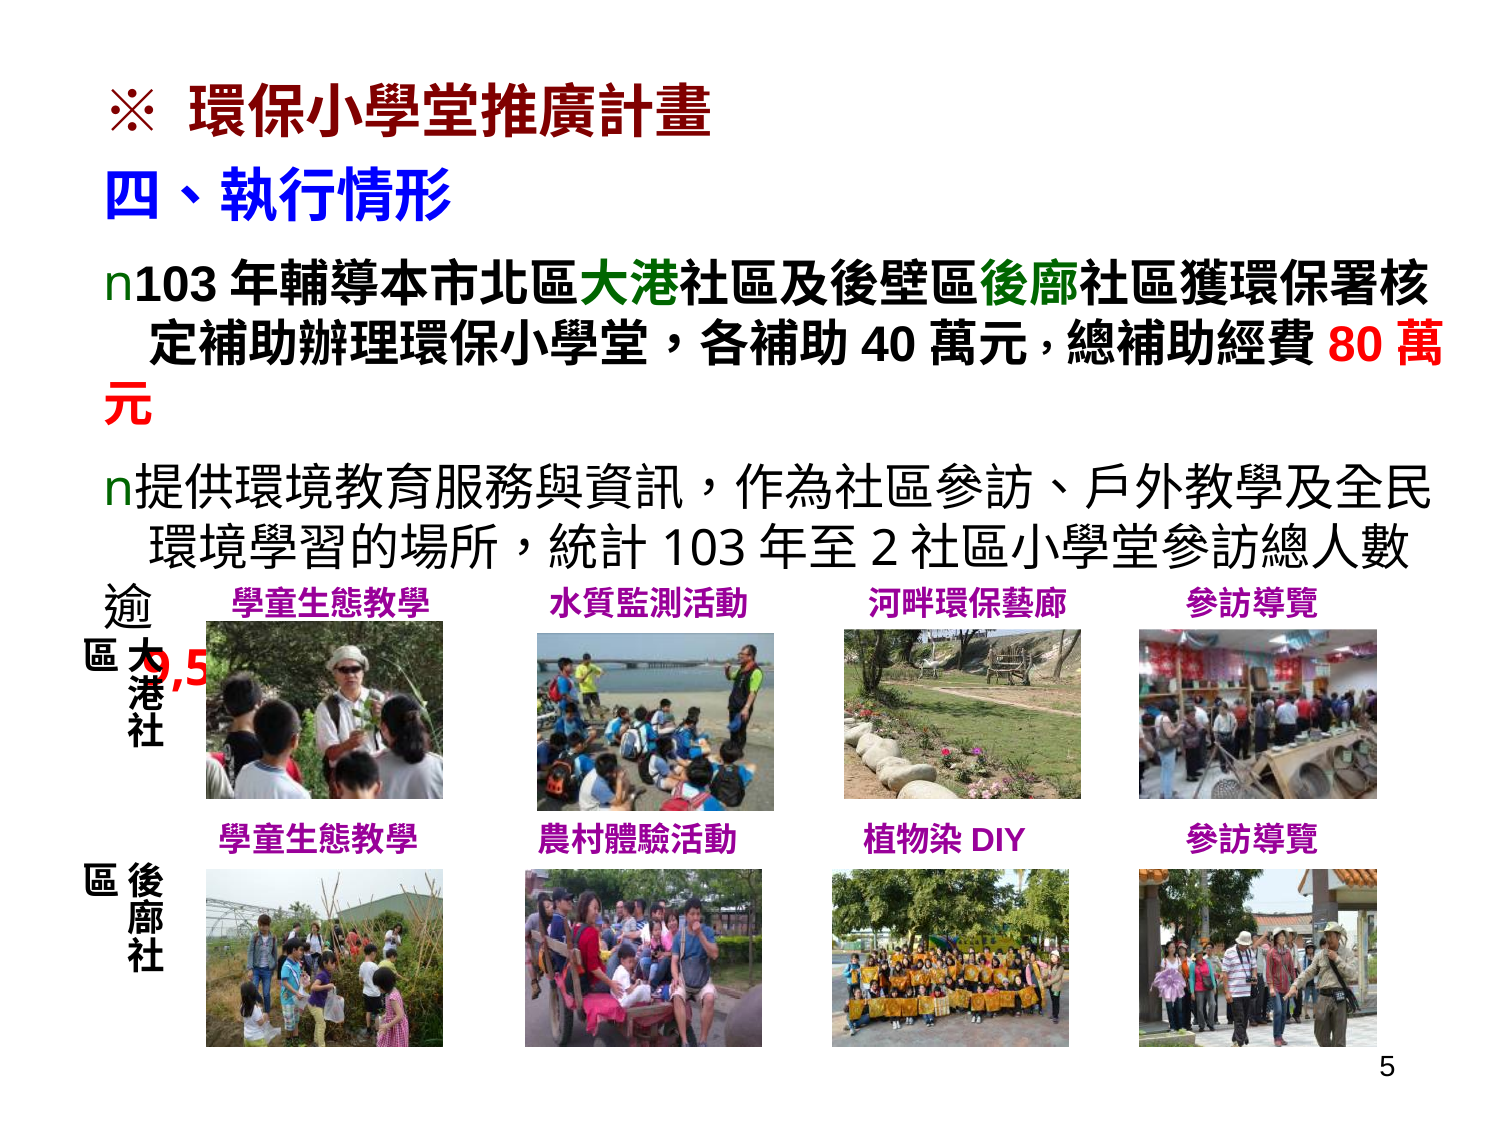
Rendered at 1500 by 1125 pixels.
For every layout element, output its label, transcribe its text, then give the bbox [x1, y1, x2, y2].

text_box 後廍社區 [100, 846, 176, 1012]
picture [1139, 869, 1377, 1047]
text_box 參訪導覽 [1117, 574, 1400, 630]
text_box ※ 環保小學堂推廣計畫 四、執行情形 [89, 66, 1441, 220]
text_box 農村體驗活動 [490, 810, 786, 866]
text_box [1364, 1039, 1500, 1118]
text_box 學童生態教學 [183, 574, 479, 630]
text_box 河畔環保藝廊 [820, 574, 1117, 630]
text_box 103年輔導本市北區大港社區及後壁區後廍社區獲環保署核 定補助辦理環保小學堂，各補助40萬元，總補助經費80萬元 提供環境教育服務與資訊，作為社區參訪、戶外教學及全民 環境學習的場所，統計103年至2社區小學堂參訪總人數逾 9,500人。 [88, 243, 1471, 586]
picture [537, 633, 774, 811]
picture [206, 869, 443, 1047]
picture [844, 630, 1081, 799]
text_box 學童生態教學 [171, 810, 467, 866]
picture [206, 621, 443, 799]
text_box 植物染DIY [797, 810, 1093, 866]
picture [1139, 630, 1377, 799]
text_box 大港社區 [100, 621, 176, 787]
picture [832, 869, 1069, 1047]
text_box 參訪導覽 [1104, 810, 1400, 866]
picture [525, 869, 762, 1047]
text_box 水質監測活動 [501, 574, 798, 630]
